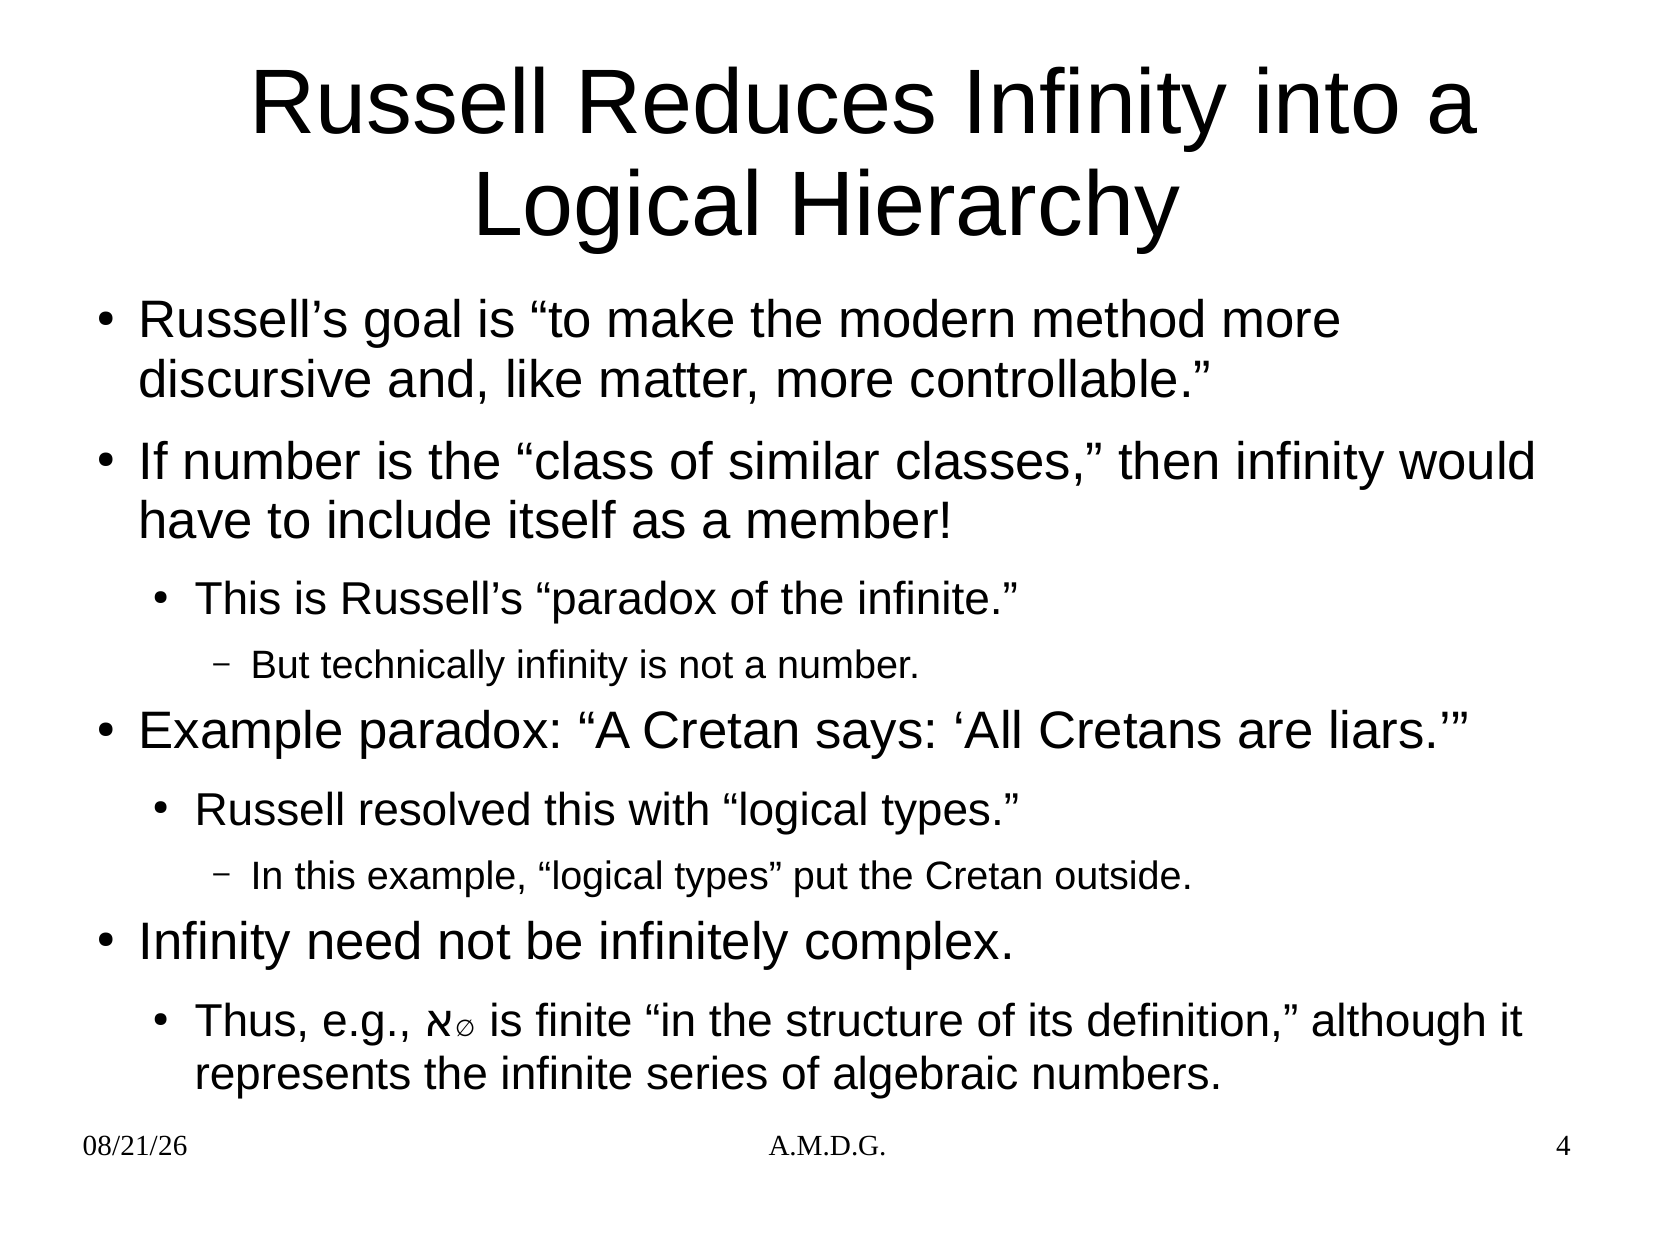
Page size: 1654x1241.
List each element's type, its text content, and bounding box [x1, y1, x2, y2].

list Russell’s goal is “to make the modern method more discursive and, like matter, more controllable.” If number is the “class of similar classes,” then infinity would have to include itself as a member! This is Russell’s “paradox of the infinite.” But technically infinity is not a number. Example paradox: “A Cretan says: ‘All Cretans are liars.’” Russell resolved this with “logical types.” In this example, “logical types” put the Cretan outside. Infinity need not be infinitely complex. Thus, e.g., א∅ is finite “in the structure of its definition,” although it represents the infinite series of algebraic numbers. [82, 290, 1571, 1109]
title Russell Reduces Infinity into a Logical Hierarchy [82, 49, 1571, 257]
